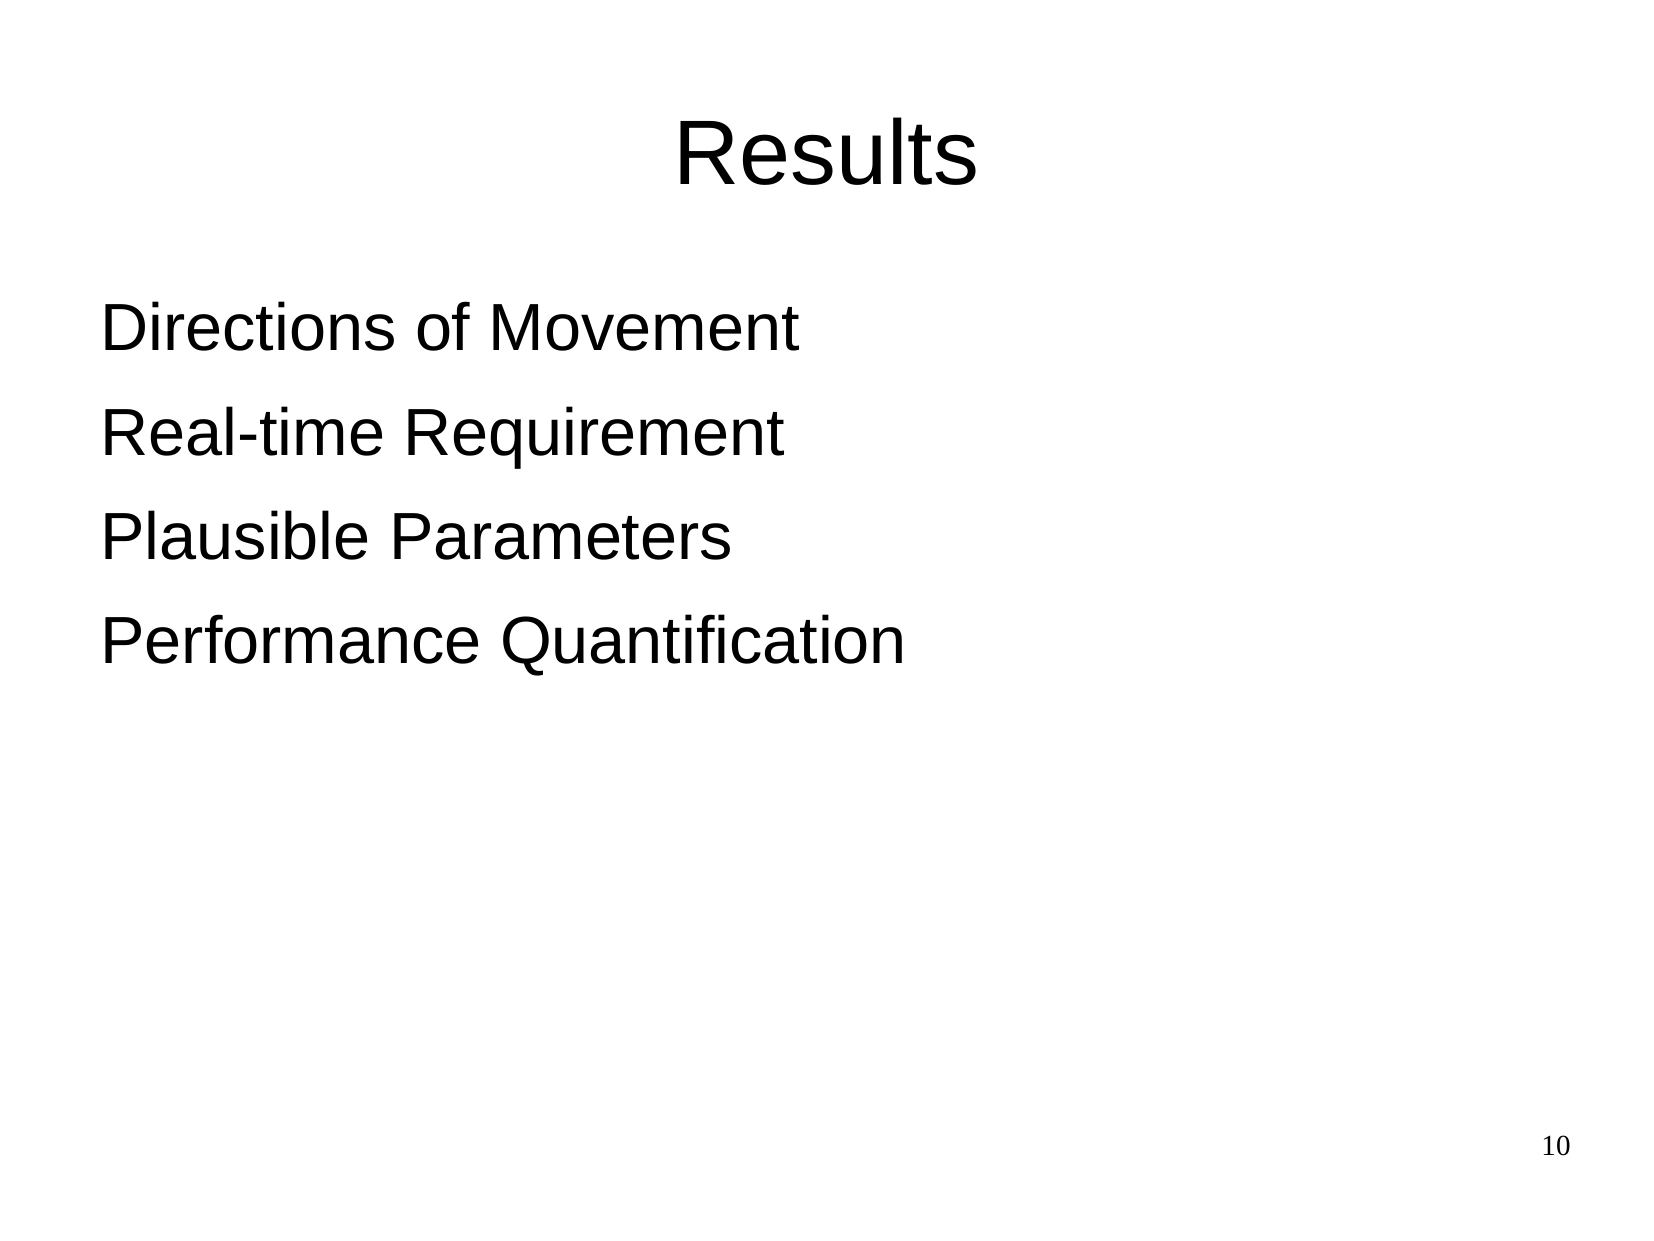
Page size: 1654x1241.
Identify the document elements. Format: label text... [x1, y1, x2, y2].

list Directions of Movement Real-time Requirement Plausible Parameters Performance Quantification [82, 290, 1571, 1109]
title Results [82, 49, 1571, 257]
